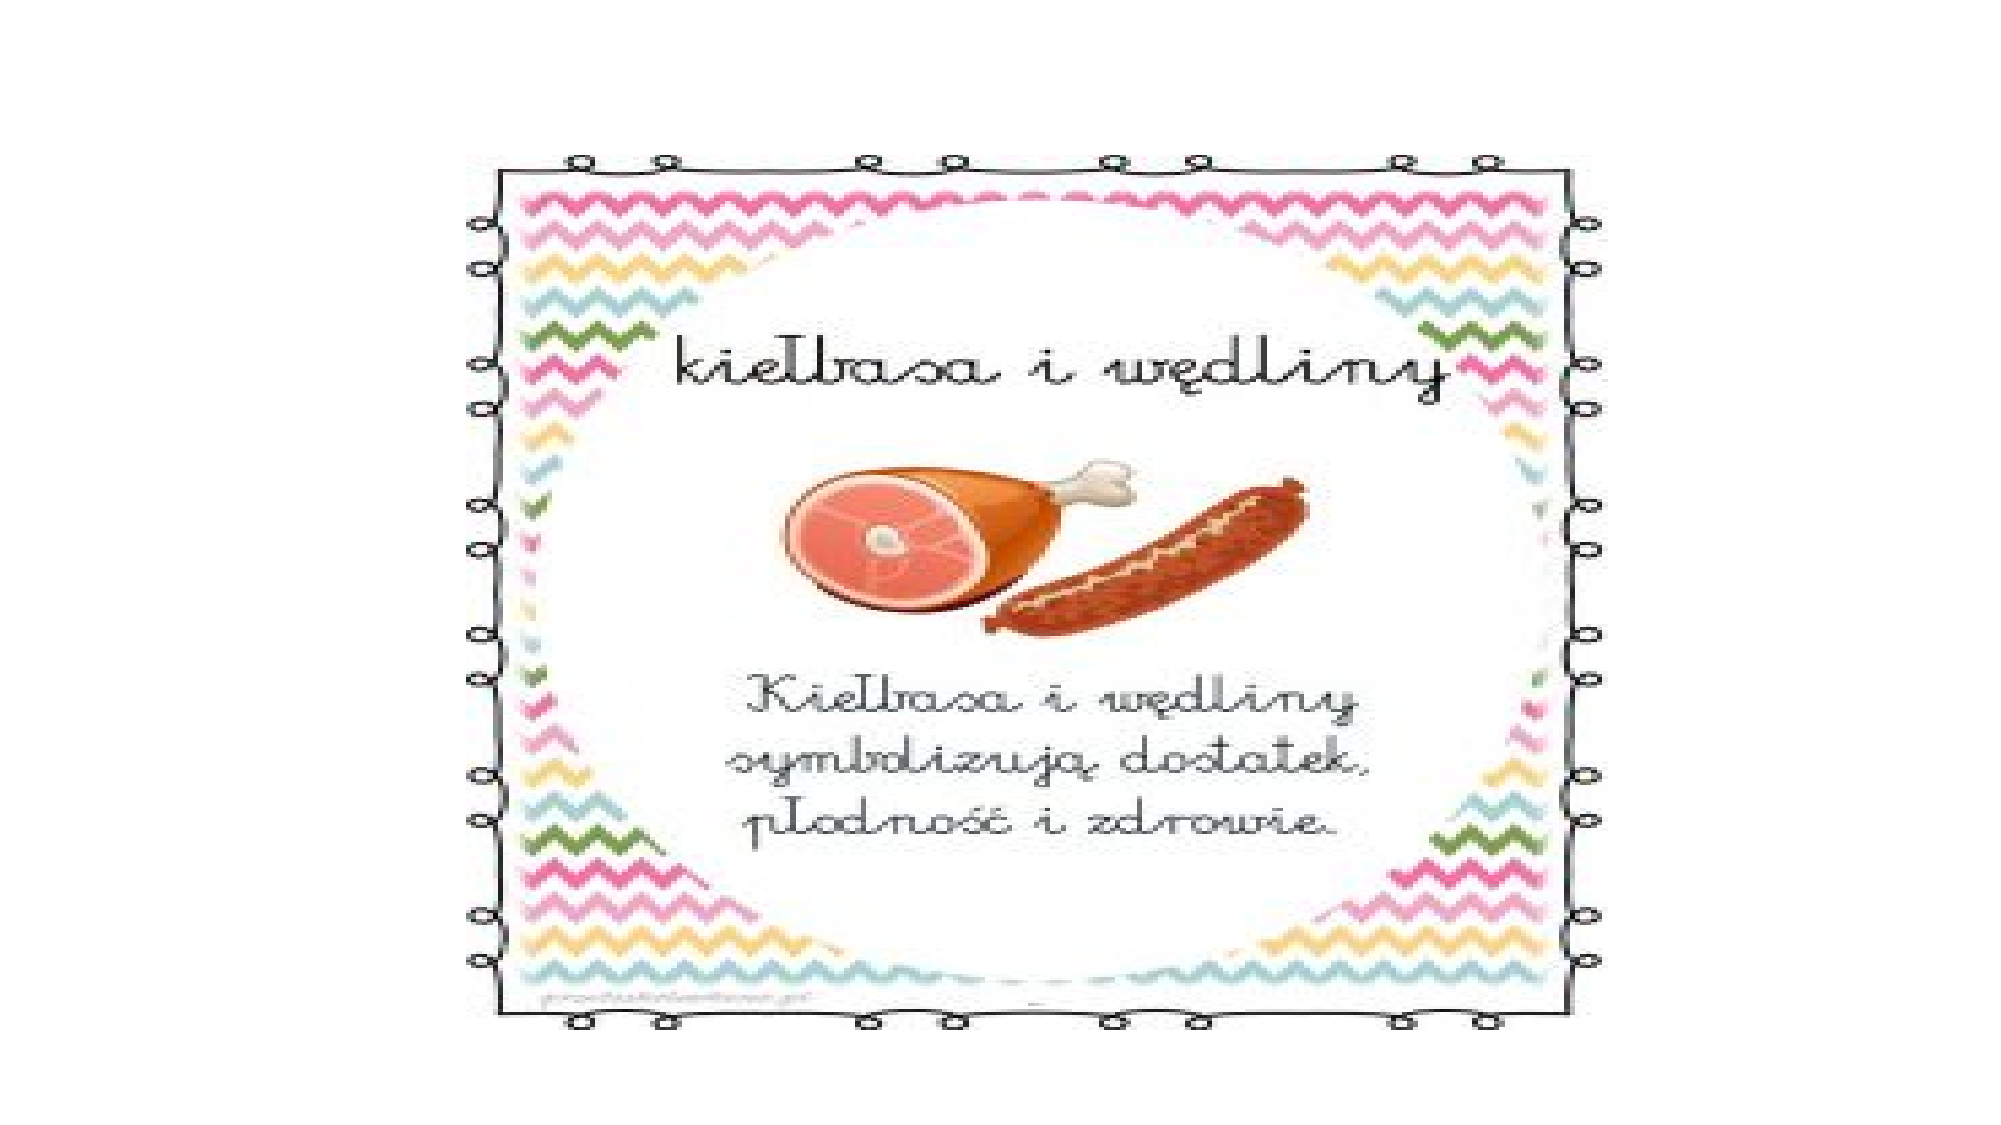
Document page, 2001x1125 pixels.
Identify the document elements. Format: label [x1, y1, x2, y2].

picture [466, 155, 1608, 1030]
